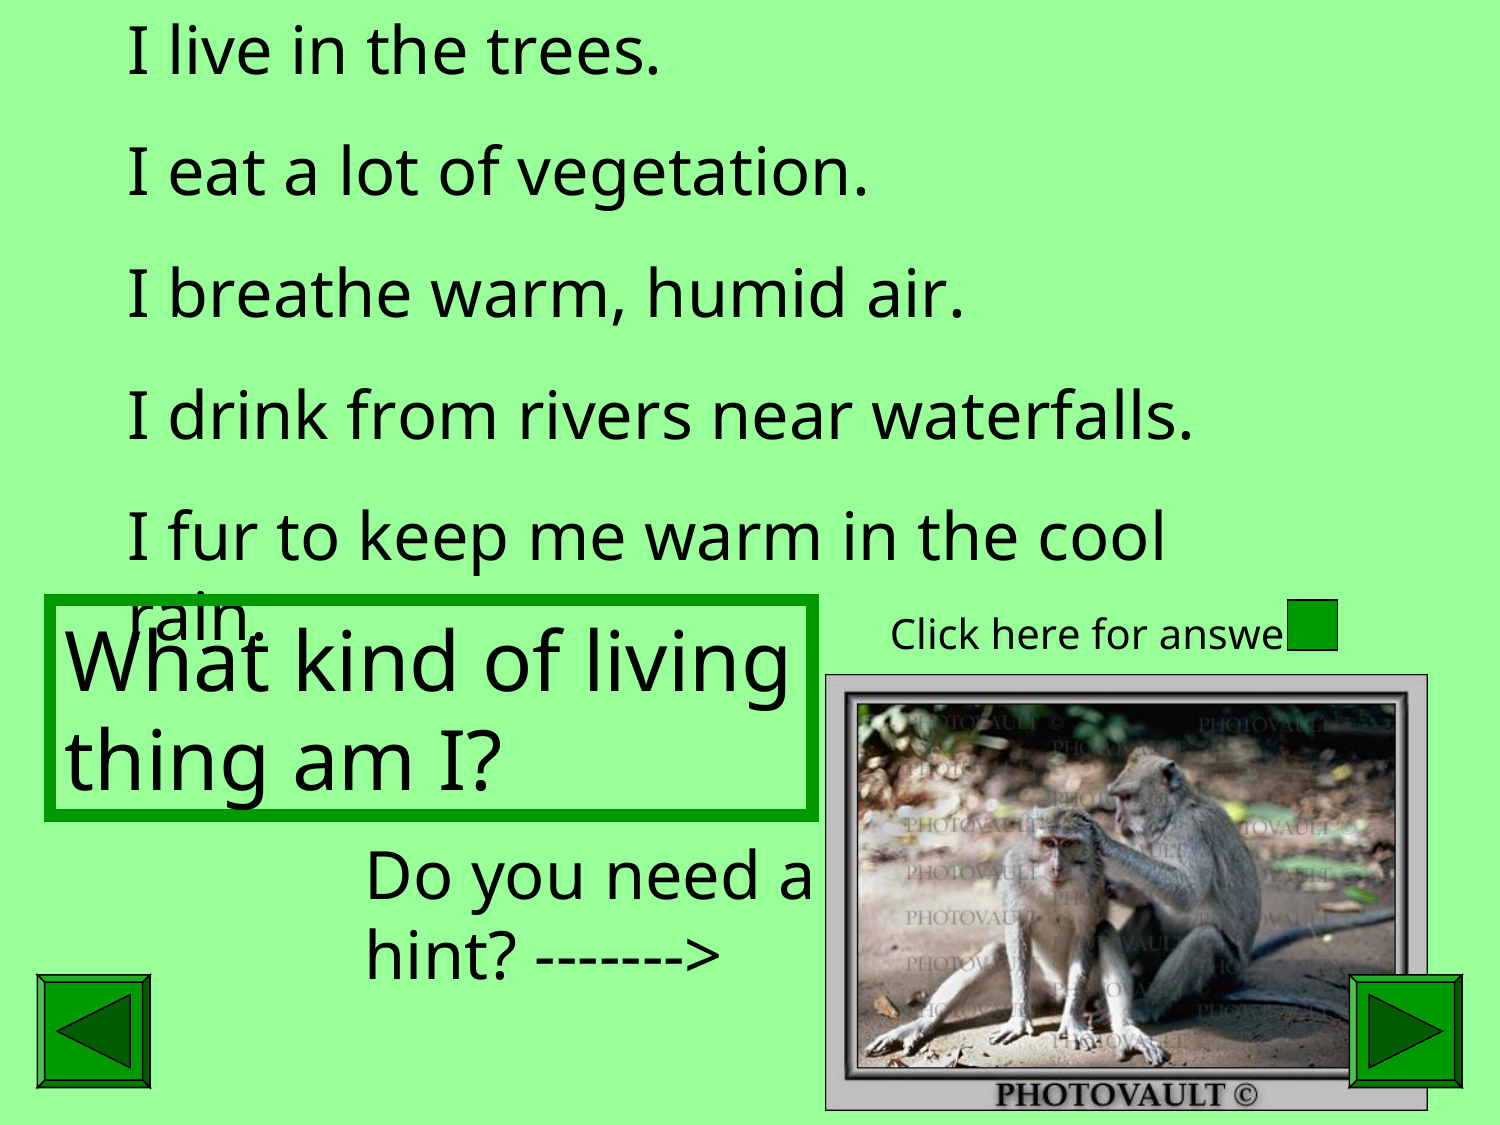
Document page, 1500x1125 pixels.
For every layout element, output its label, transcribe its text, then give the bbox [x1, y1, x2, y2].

text_box [1287, 599, 1338, 650]
text_box What kind of living thing am I? [49, 599, 813, 816]
text_box I live in the trees. I eat a lot of vegetation. I breathe warm, humid air. I drink from rivers near waterfalls. I fur to keep me warm in the cool rain. [112, 0, 1301, 662]
picture [825, 674, 1428, 1111]
text_box Do you need a hint? -------> [349, 824, 841, 1001]
text_box [1350, 974, 1462, 1088]
text_box Click here for answer [875, 600, 1388, 666]
text_box [38, 974, 151, 1088]
